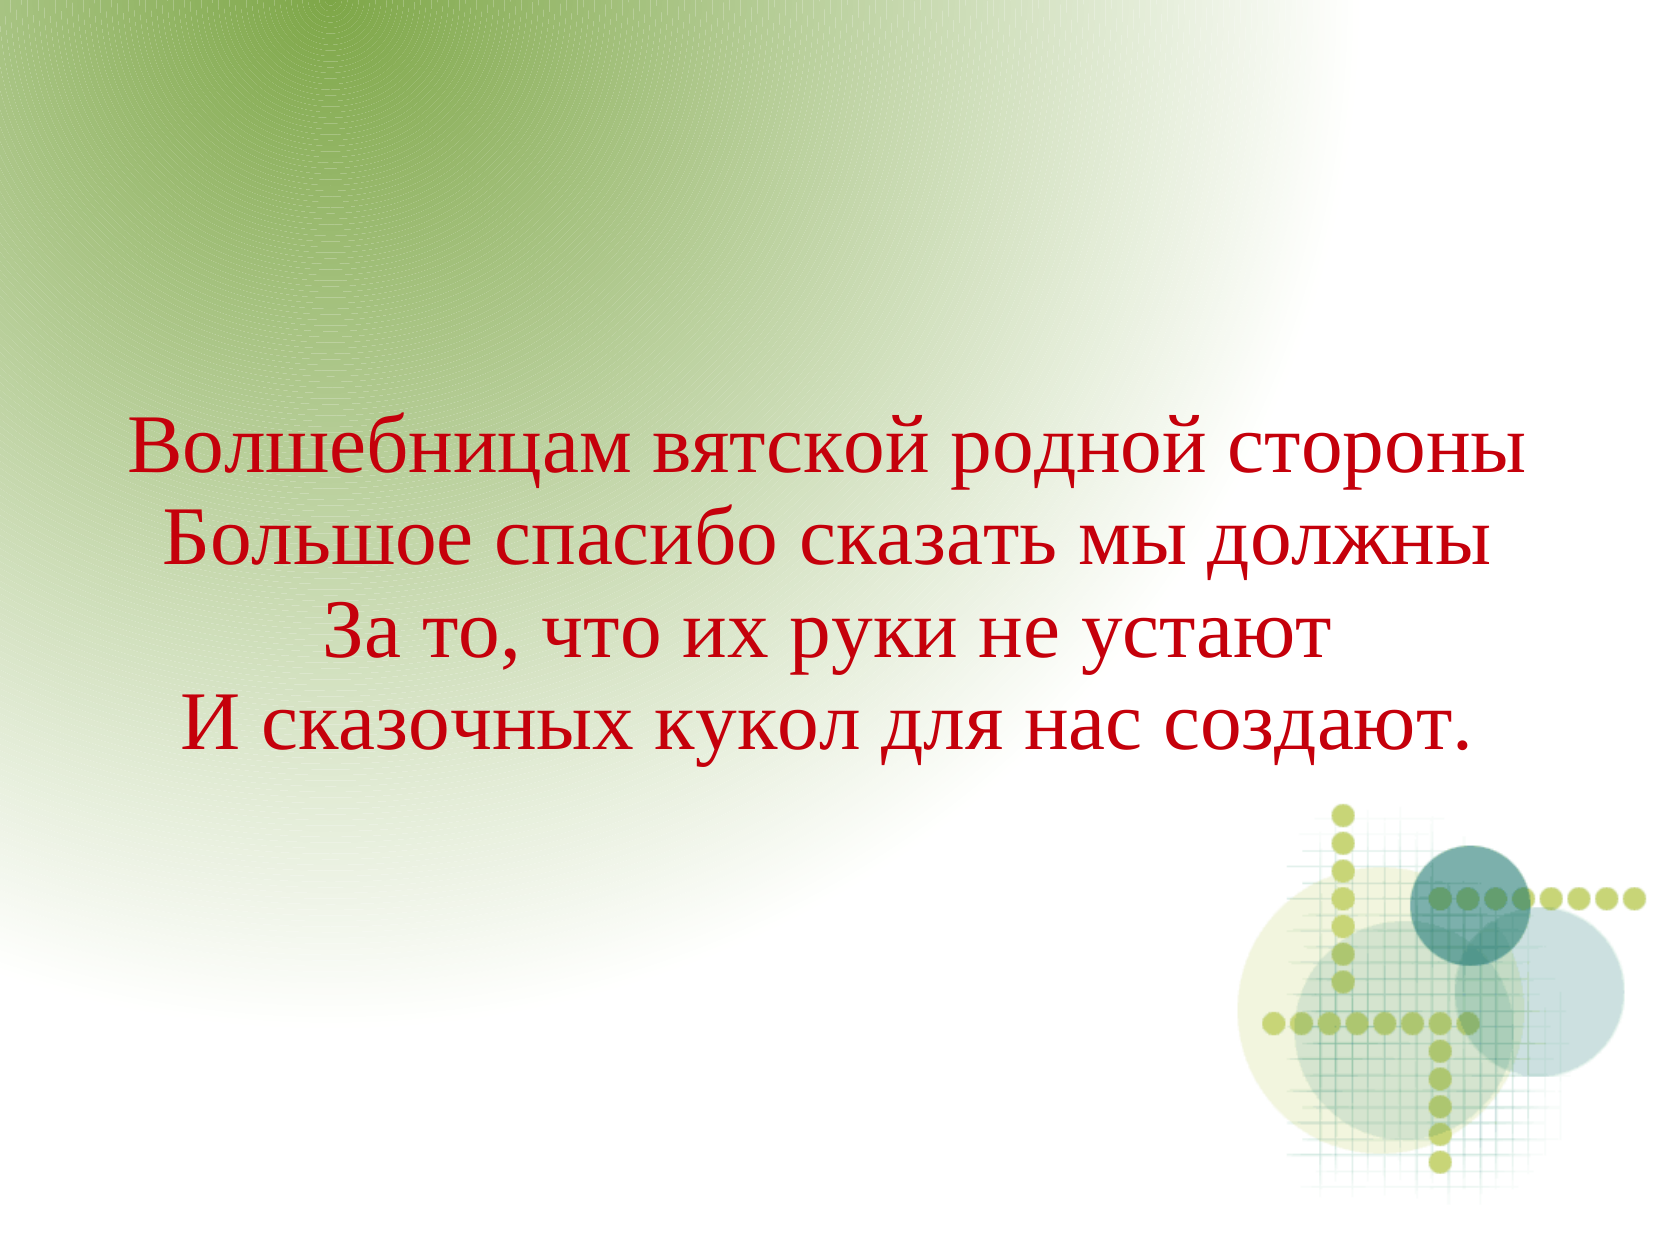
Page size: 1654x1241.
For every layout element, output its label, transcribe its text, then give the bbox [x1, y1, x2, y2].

subtitle Волшебницам вятской родной стороны Большое спасибо сказать мы должны За то, что их руки не устают И сказочных кукол для нас создают. [121, 110, 1534, 1119]
picture [1224, 792, 1654, 1211]
